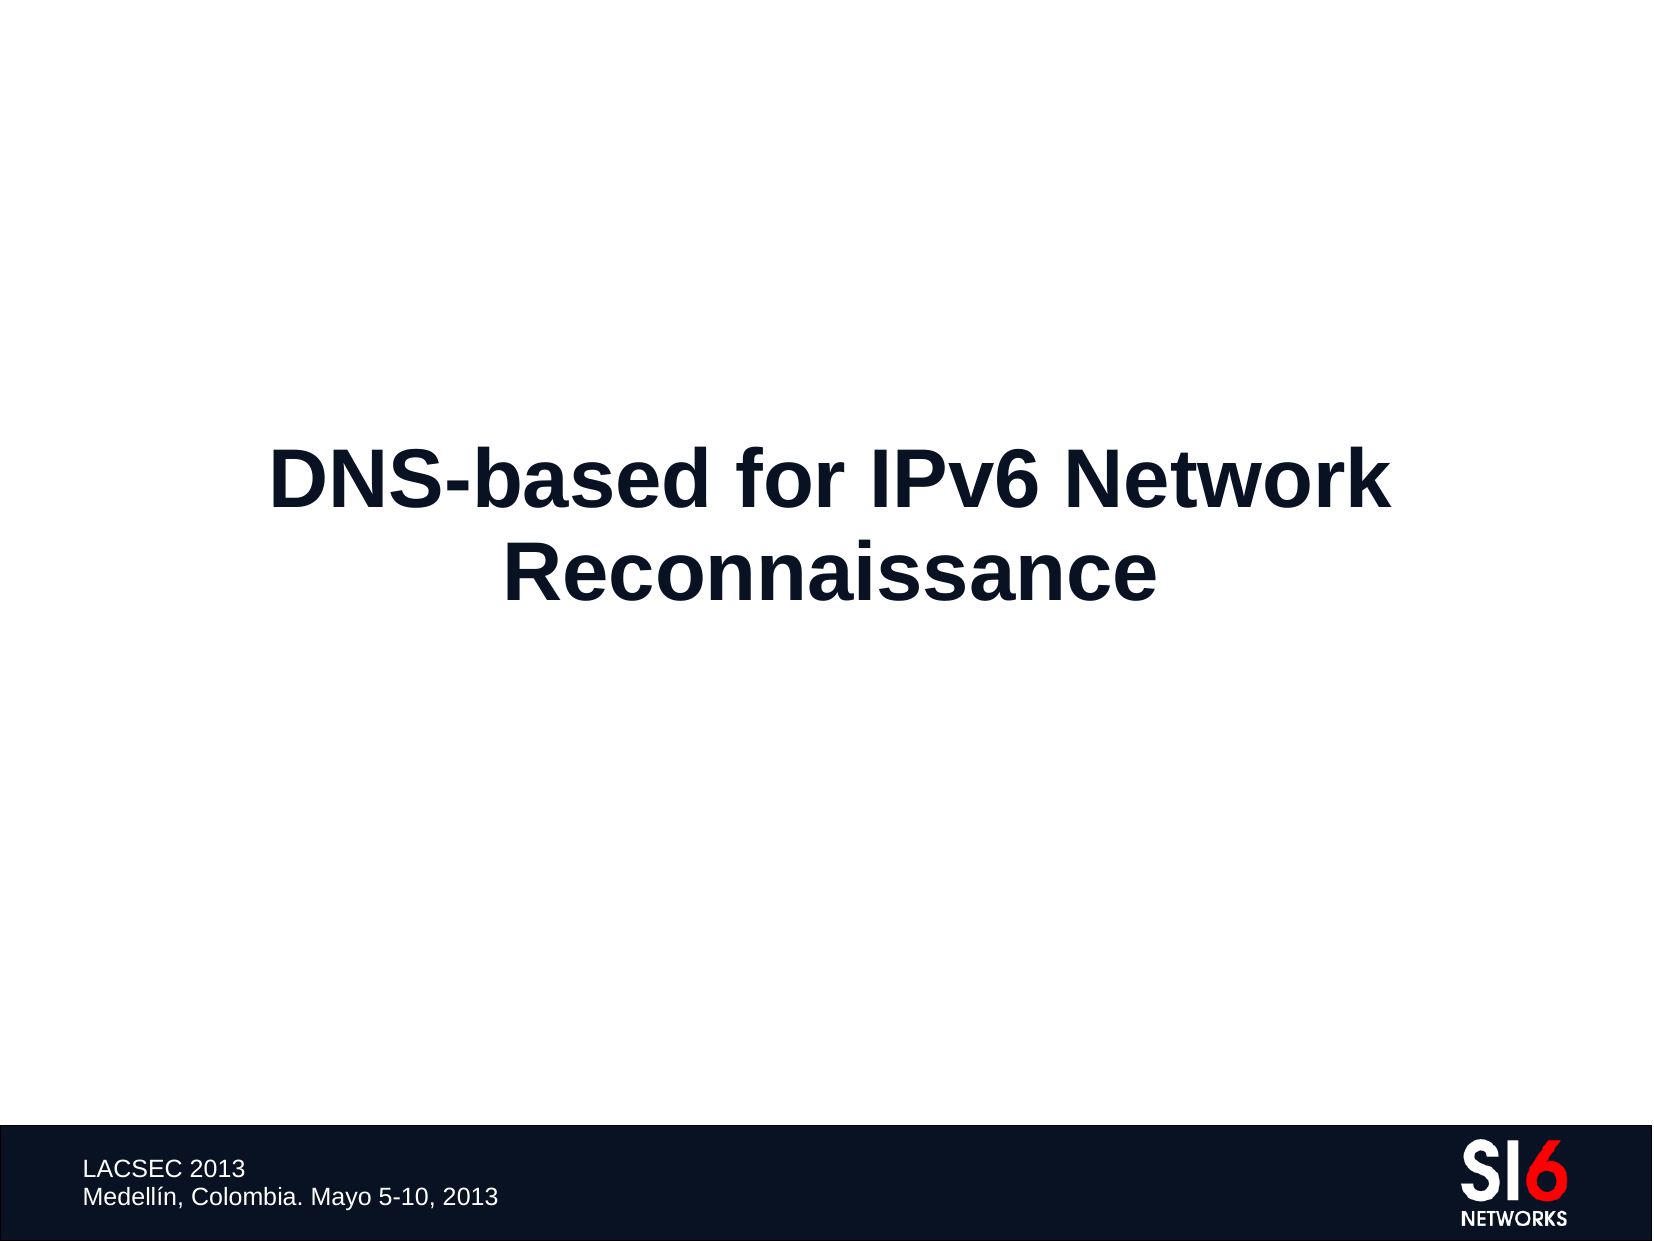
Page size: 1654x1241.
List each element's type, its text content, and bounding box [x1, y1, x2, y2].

title DNS-based for IPv6 Network Reconnaissance [86, 431, 1576, 712]
picture [1461, 1139, 1567, 1226]
